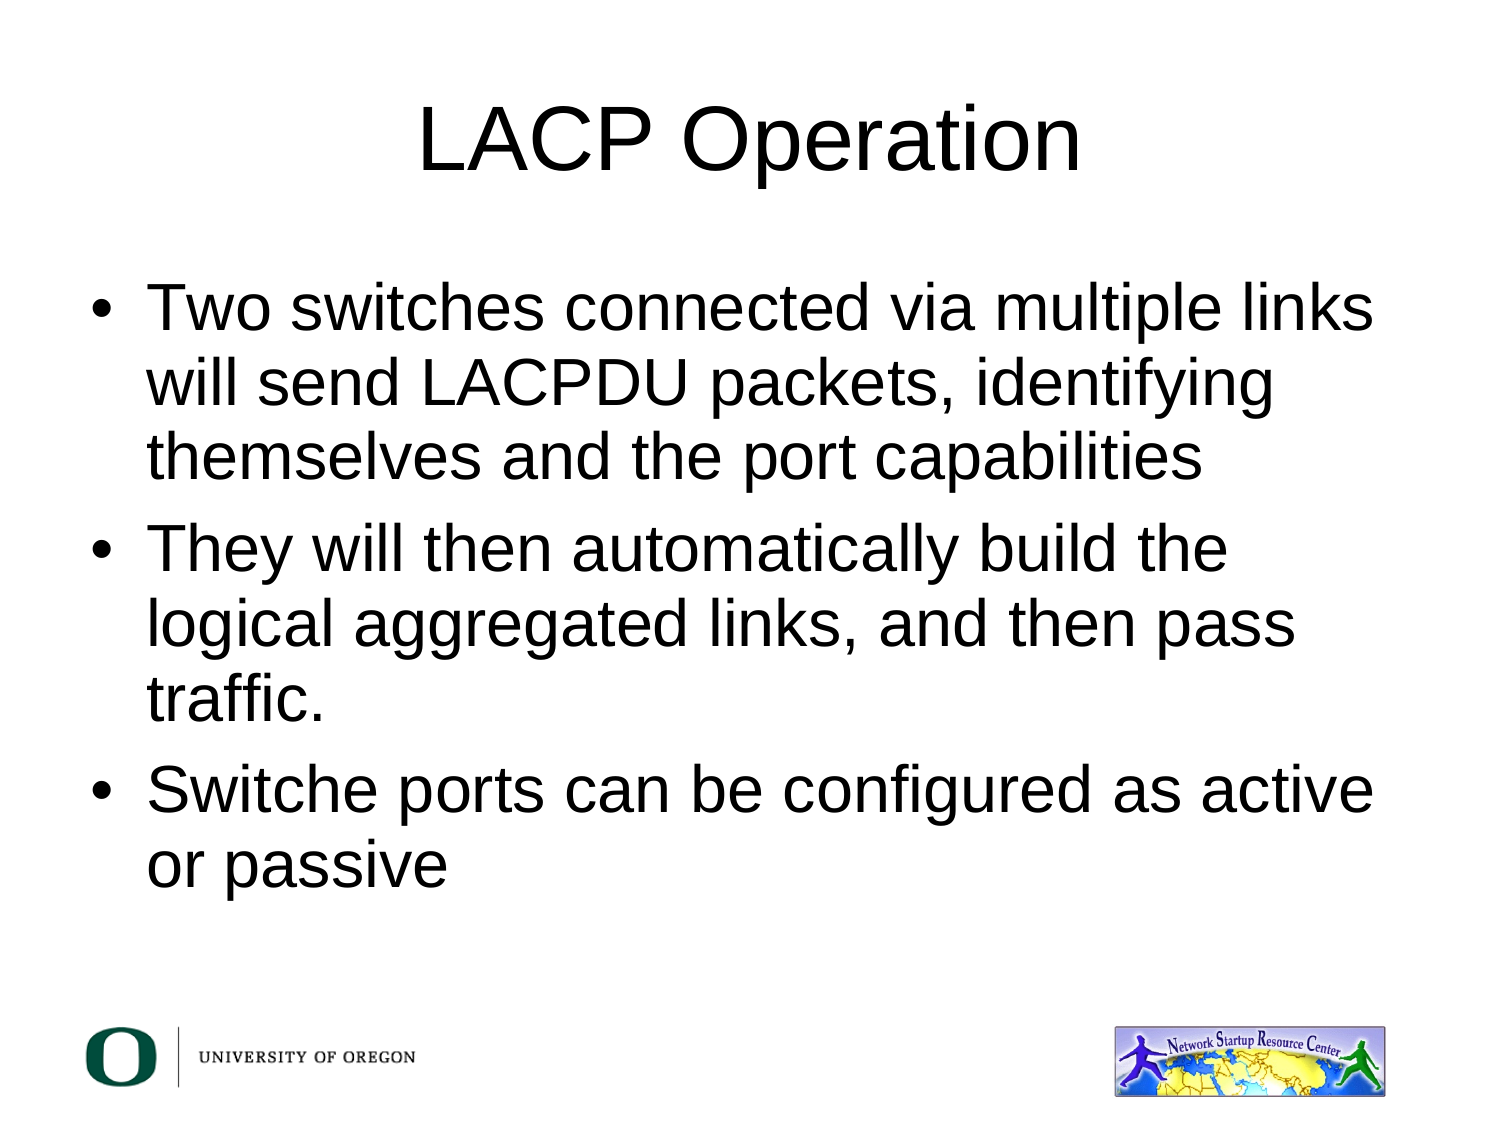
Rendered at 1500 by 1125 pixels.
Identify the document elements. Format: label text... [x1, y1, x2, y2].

picture [1112, 1024, 1388, 1099]
title LACP Operation [75, 45, 1426, 233]
picture [75, 1024, 426, 1090]
list Two switches connected via multiple links will send LACPDU packets, identifying themselves and the port capabilities They will then automatically build the logical aggregated links, and then pass traffic. Switche ports can be configured as active or passive [75, 262, 1426, 1005]
